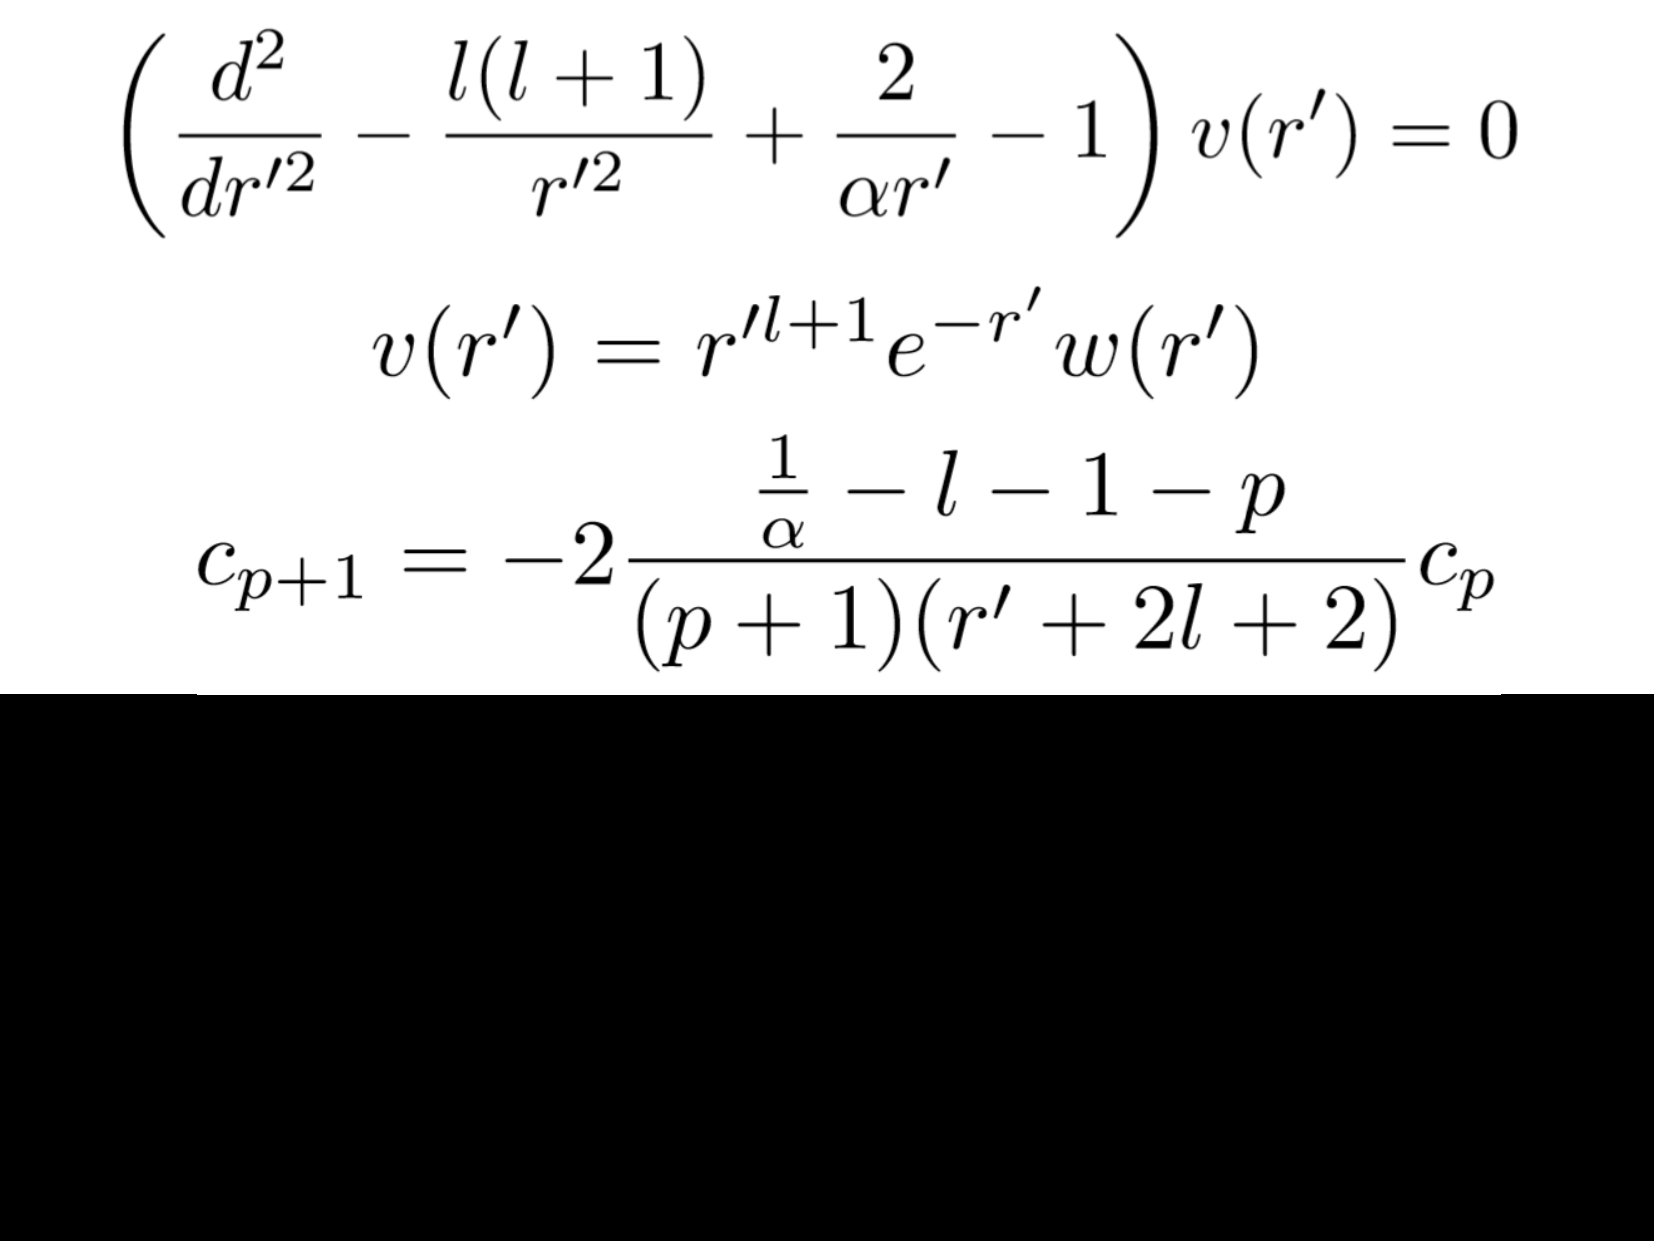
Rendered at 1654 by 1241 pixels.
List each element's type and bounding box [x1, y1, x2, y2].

picture [98, 4, 1564, 258]
picture [197, 269, 1501, 695]
text_box [0, 694, 1654, 1241]
